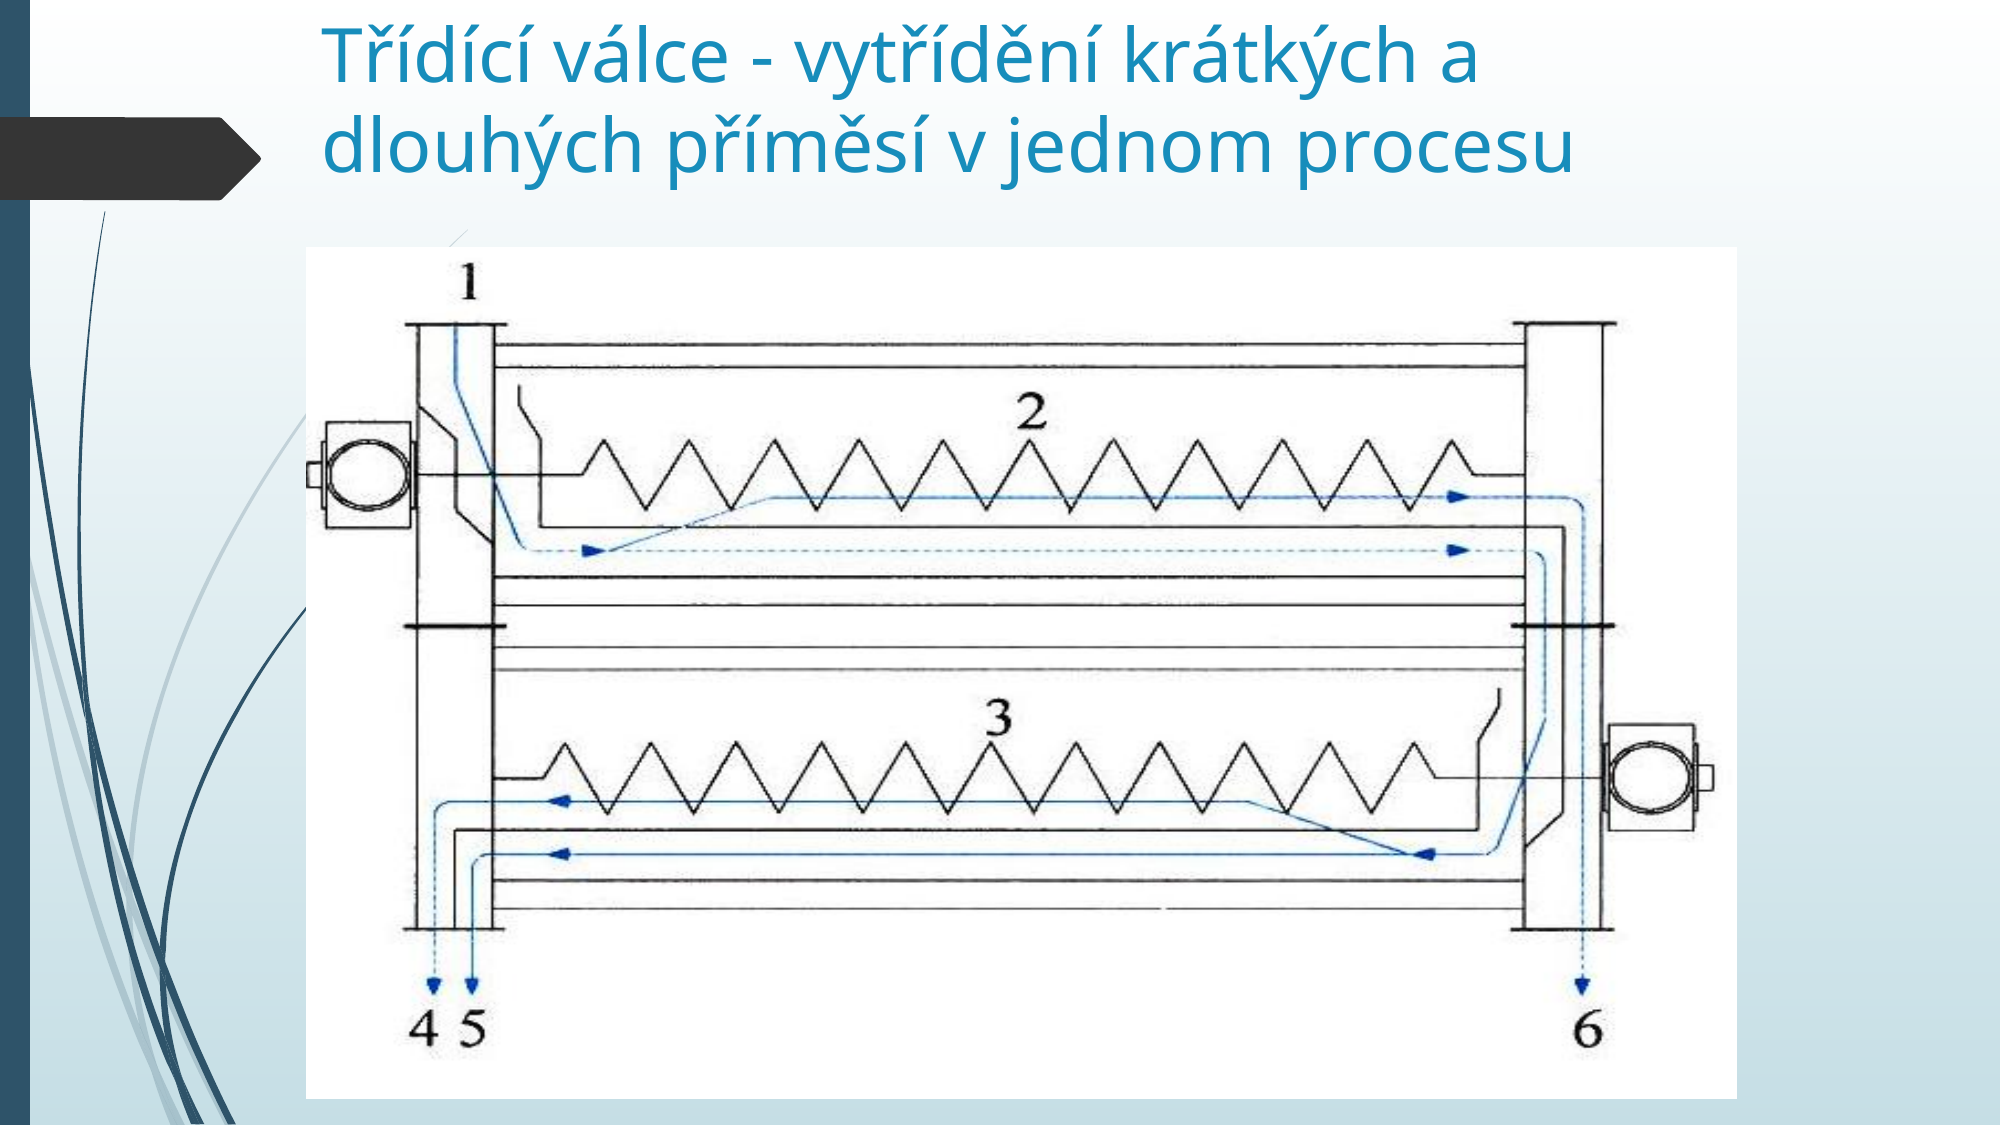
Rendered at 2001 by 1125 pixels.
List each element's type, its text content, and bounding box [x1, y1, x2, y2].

title Třídící válce - vytřídění krátkých a dlouhých příměsí v jednom procesu [306, 0, 1769, 211]
picture [306, 247, 1737, 1099]
